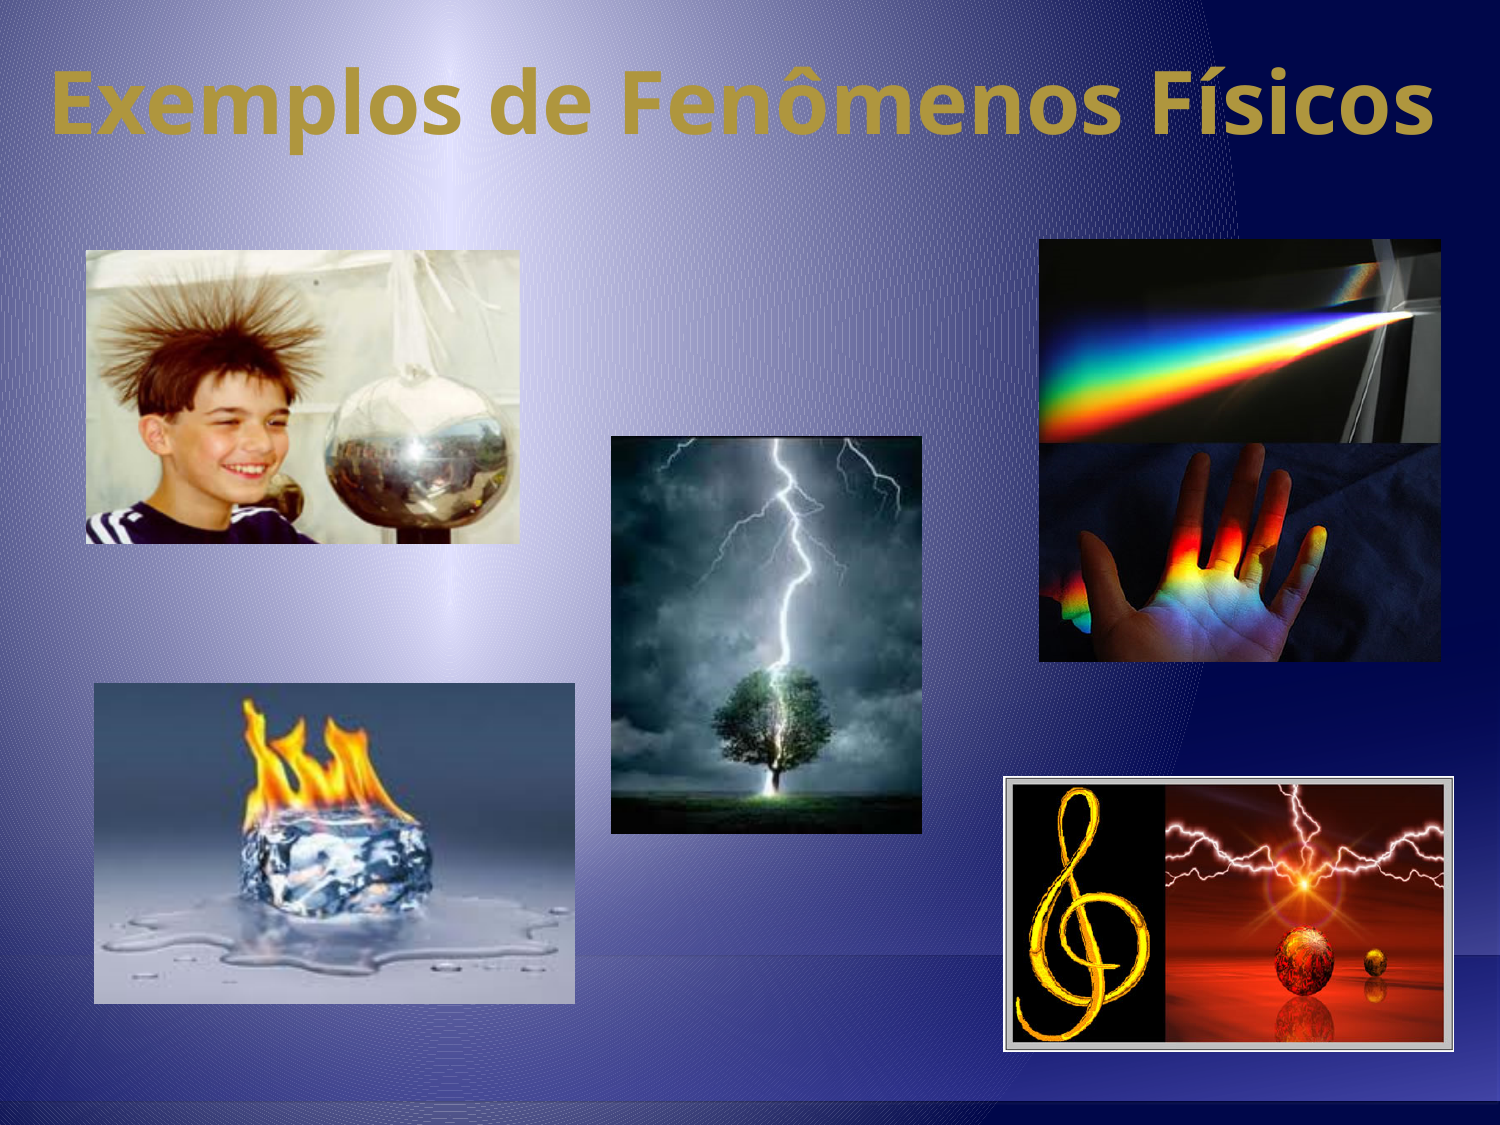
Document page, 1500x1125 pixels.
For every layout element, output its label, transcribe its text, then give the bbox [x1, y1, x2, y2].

picture [94, 683, 575, 1004]
picture [1039, 239, 1441, 662]
title Exemplos de Fenômenos Físicos [47, 35, 1465, 154]
picture [1003, 776, 1454, 1052]
picture [611, 436, 922, 834]
picture [86, 250, 520, 544]
